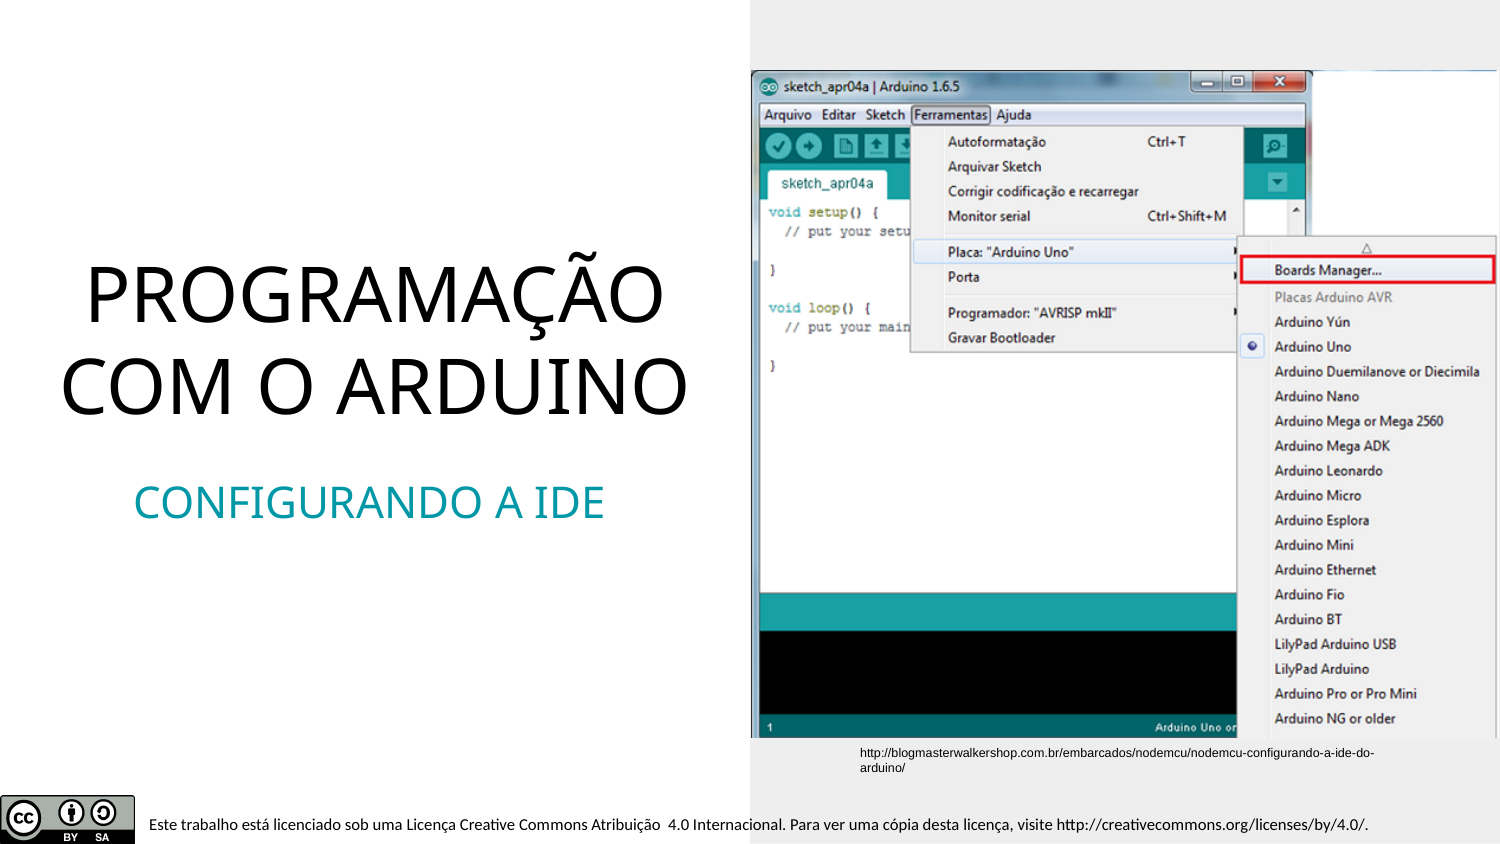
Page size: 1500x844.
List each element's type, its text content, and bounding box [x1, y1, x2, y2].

title PROGRAMAÇÃO COM O ARDUINO [43, 202, 708, 446]
picture [751, 70, 1499, 738]
subtitle CONFIGURANDO A IDE [43, 459, 708, 663]
text_box Este trabalho está licenciado sob uma Licença Creative Commons Atribuição 4.0 Internacional. Para ver uma cópia desta licença, visite http://creativecommons.org/licenses/by/4.0/. [135, 795, 1500, 844]
text_box http://blogmasterwalkershop.com.br/embarcados/nodemcu/nodemcu-configurando-a-ide-do-arduino/ [844, 738, 1406, 760]
picture [0, 795, 135, 844]
